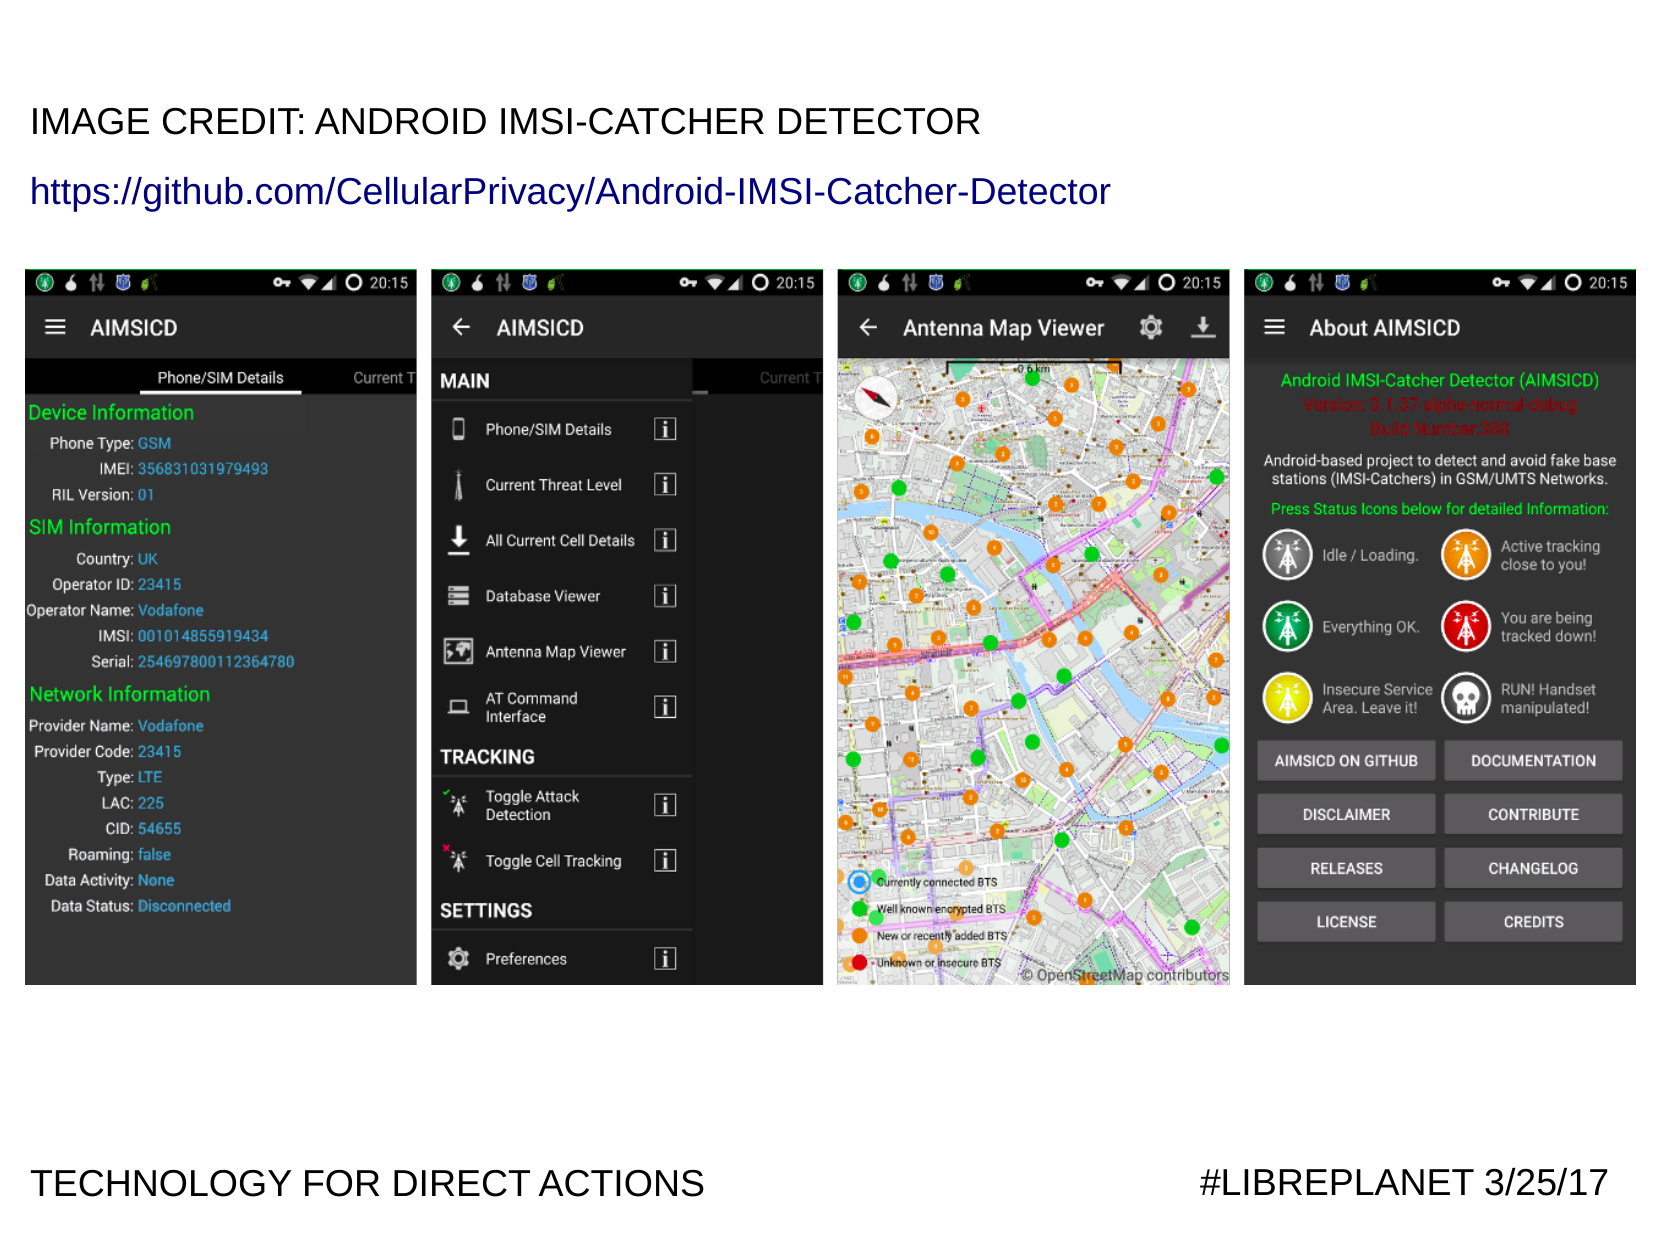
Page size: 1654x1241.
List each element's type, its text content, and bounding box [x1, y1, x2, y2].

picture [25, 269, 1636, 985]
text_box IMAGE CREDIT: ANDROID IMSI-CATCHER DETECTOR https://github.com/CellularPrivacy/Android-IMSI-Catcher-Detector [15, 93, 1171, 220]
title TECHNOLOGY FOR DIRECT ACTIONS [30, 1140, 736, 1228]
subtitle #LIBREPLANET 3/25/17 [1200, 1150, 1628, 1216]
